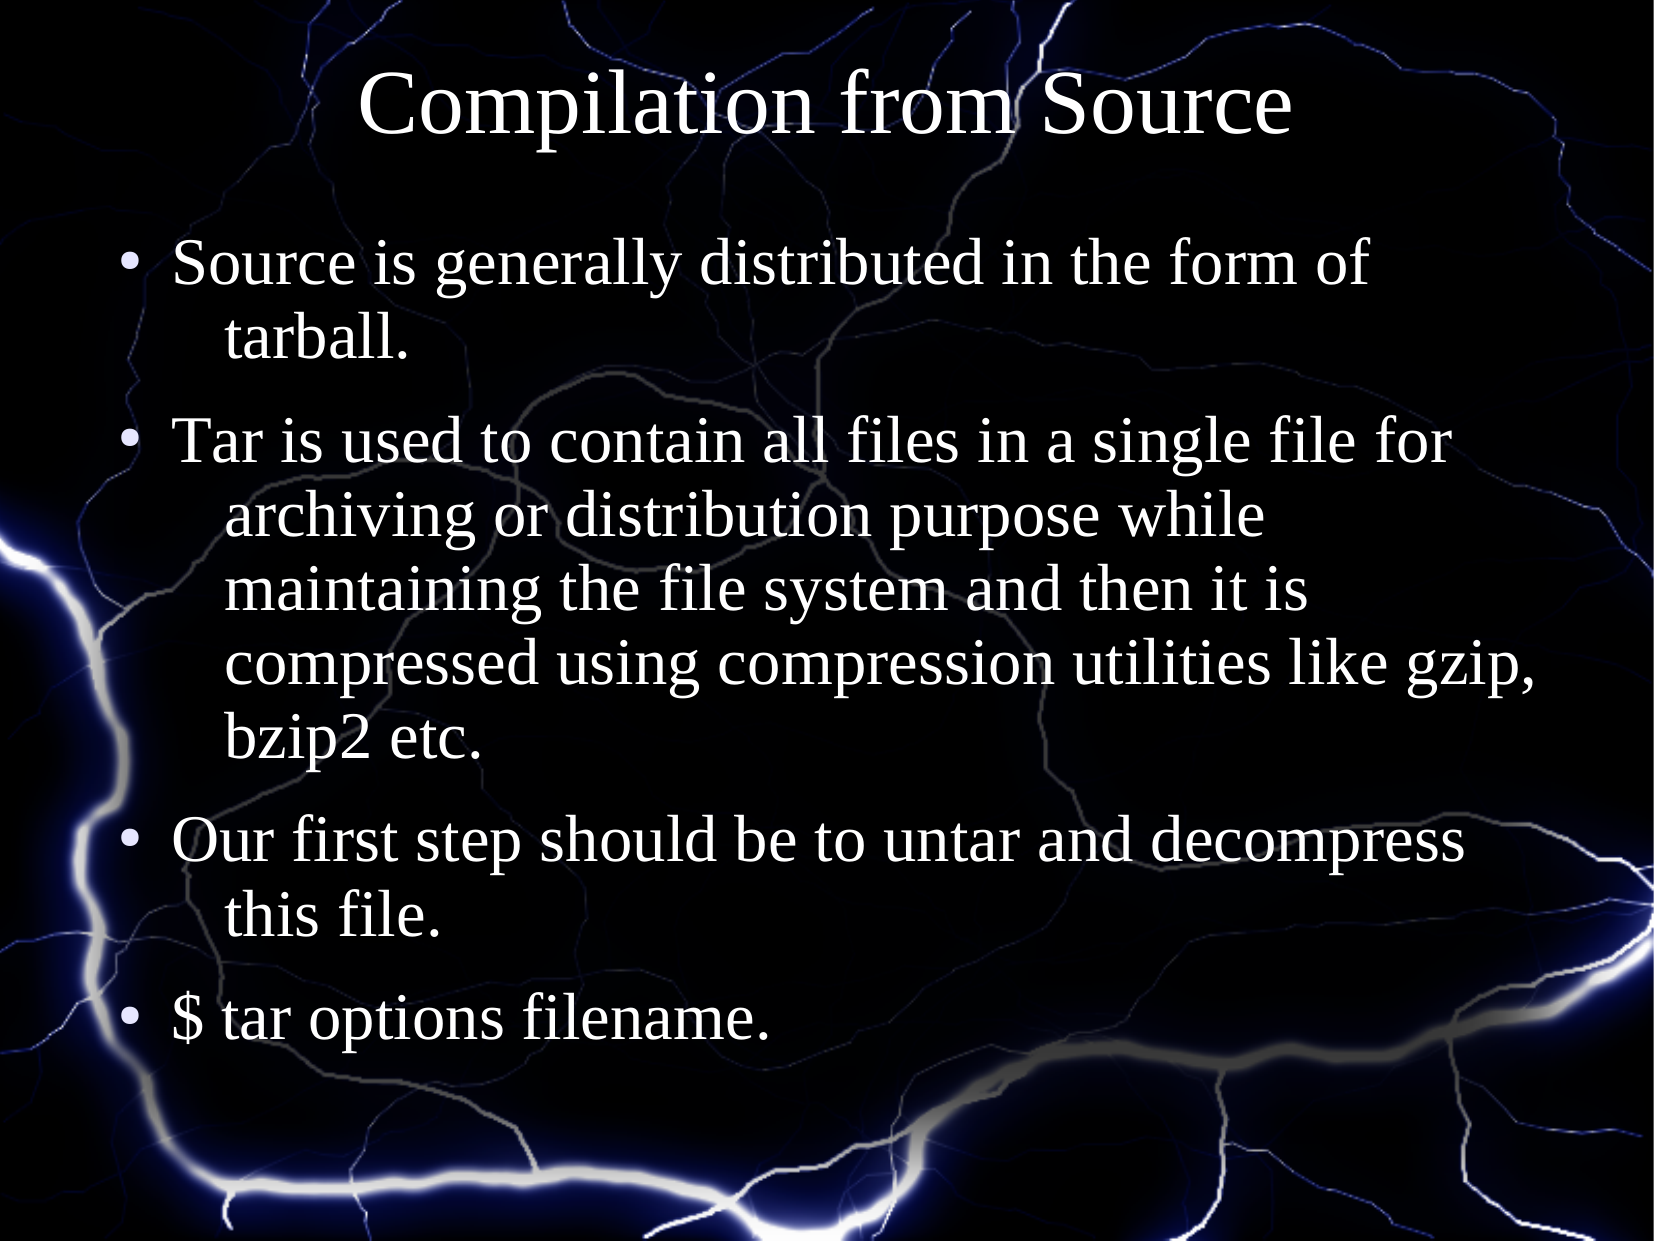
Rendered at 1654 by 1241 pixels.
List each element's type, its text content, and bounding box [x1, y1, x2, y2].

picture [0, 0, 1654, 1241]
list Source is generally distributed in the form of tarball. Tar is used to contain all files in a single file for archiving or distribution purpose while maintaining the file system and then it is compressed using compression utilities like gzip, bzip2 etc. Our first step should be to untar and decompress this file. $ tar options filename. [82, 225, 1571, 1114]
title Compilation from Source [82, 51, 1571, 225]
